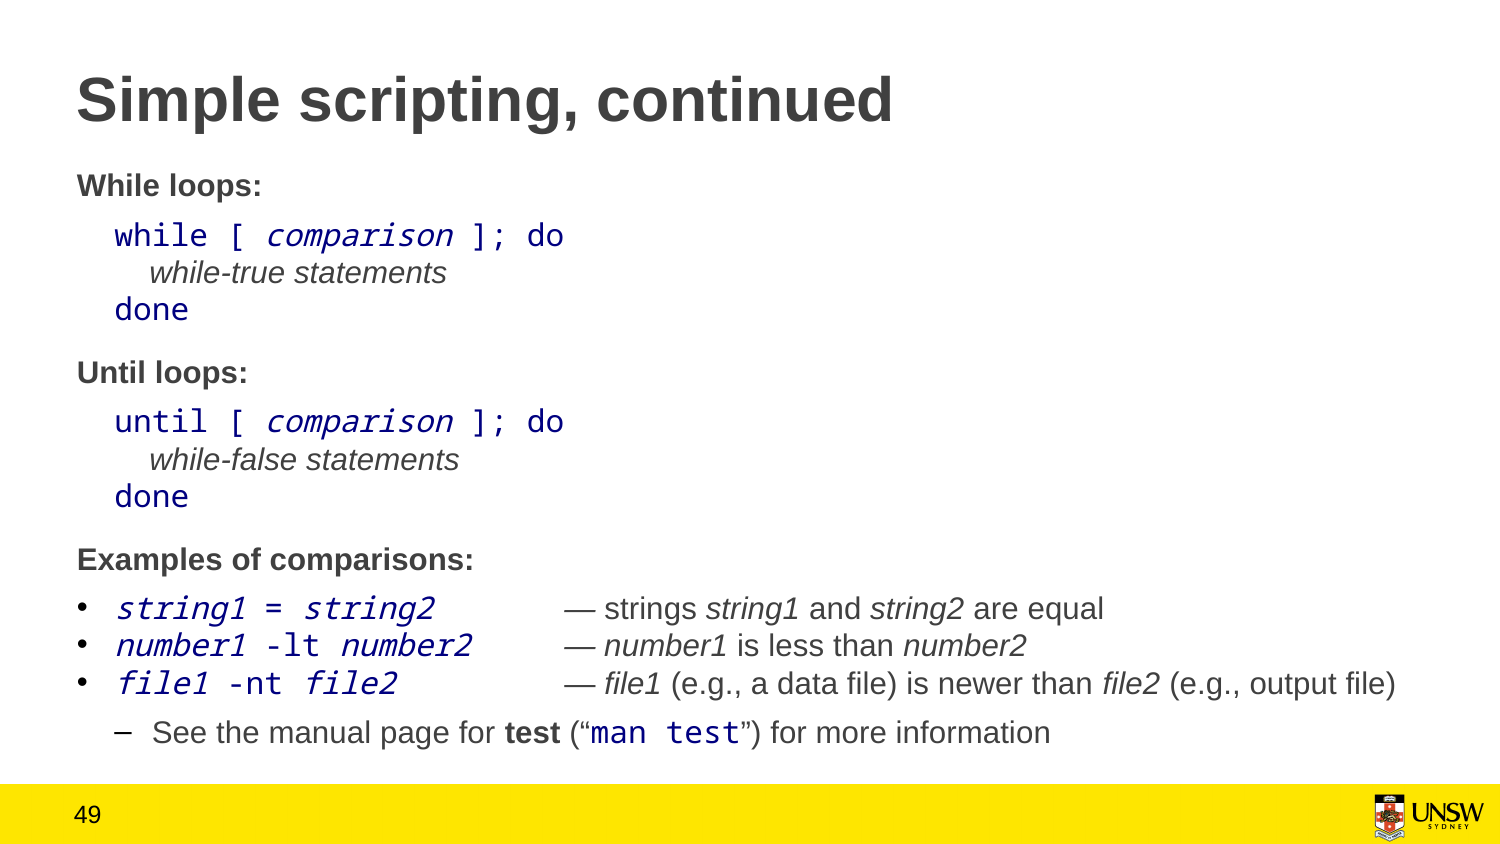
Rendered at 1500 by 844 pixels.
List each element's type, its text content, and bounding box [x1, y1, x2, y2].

title Simple scripting, continued [76, 59, 1427, 136]
picture [0, 784, 1500, 844]
list While loops: while [ comparison ]; do while-true statements done Until loops: until [ comparison ]; do while-false statements done Examples of comparisons: string1 = string2 — strings string1 and string2 are equal number1 -lt number2 — number1 is less than number2 file1 -nt file2 — file1 (e.g., a data file) is newer than file2 (e.g., output file) See the manual page for test (“man test”) for more information [76, 165, 1424, 756]
text_box <number> [59, 791, 219, 839]
